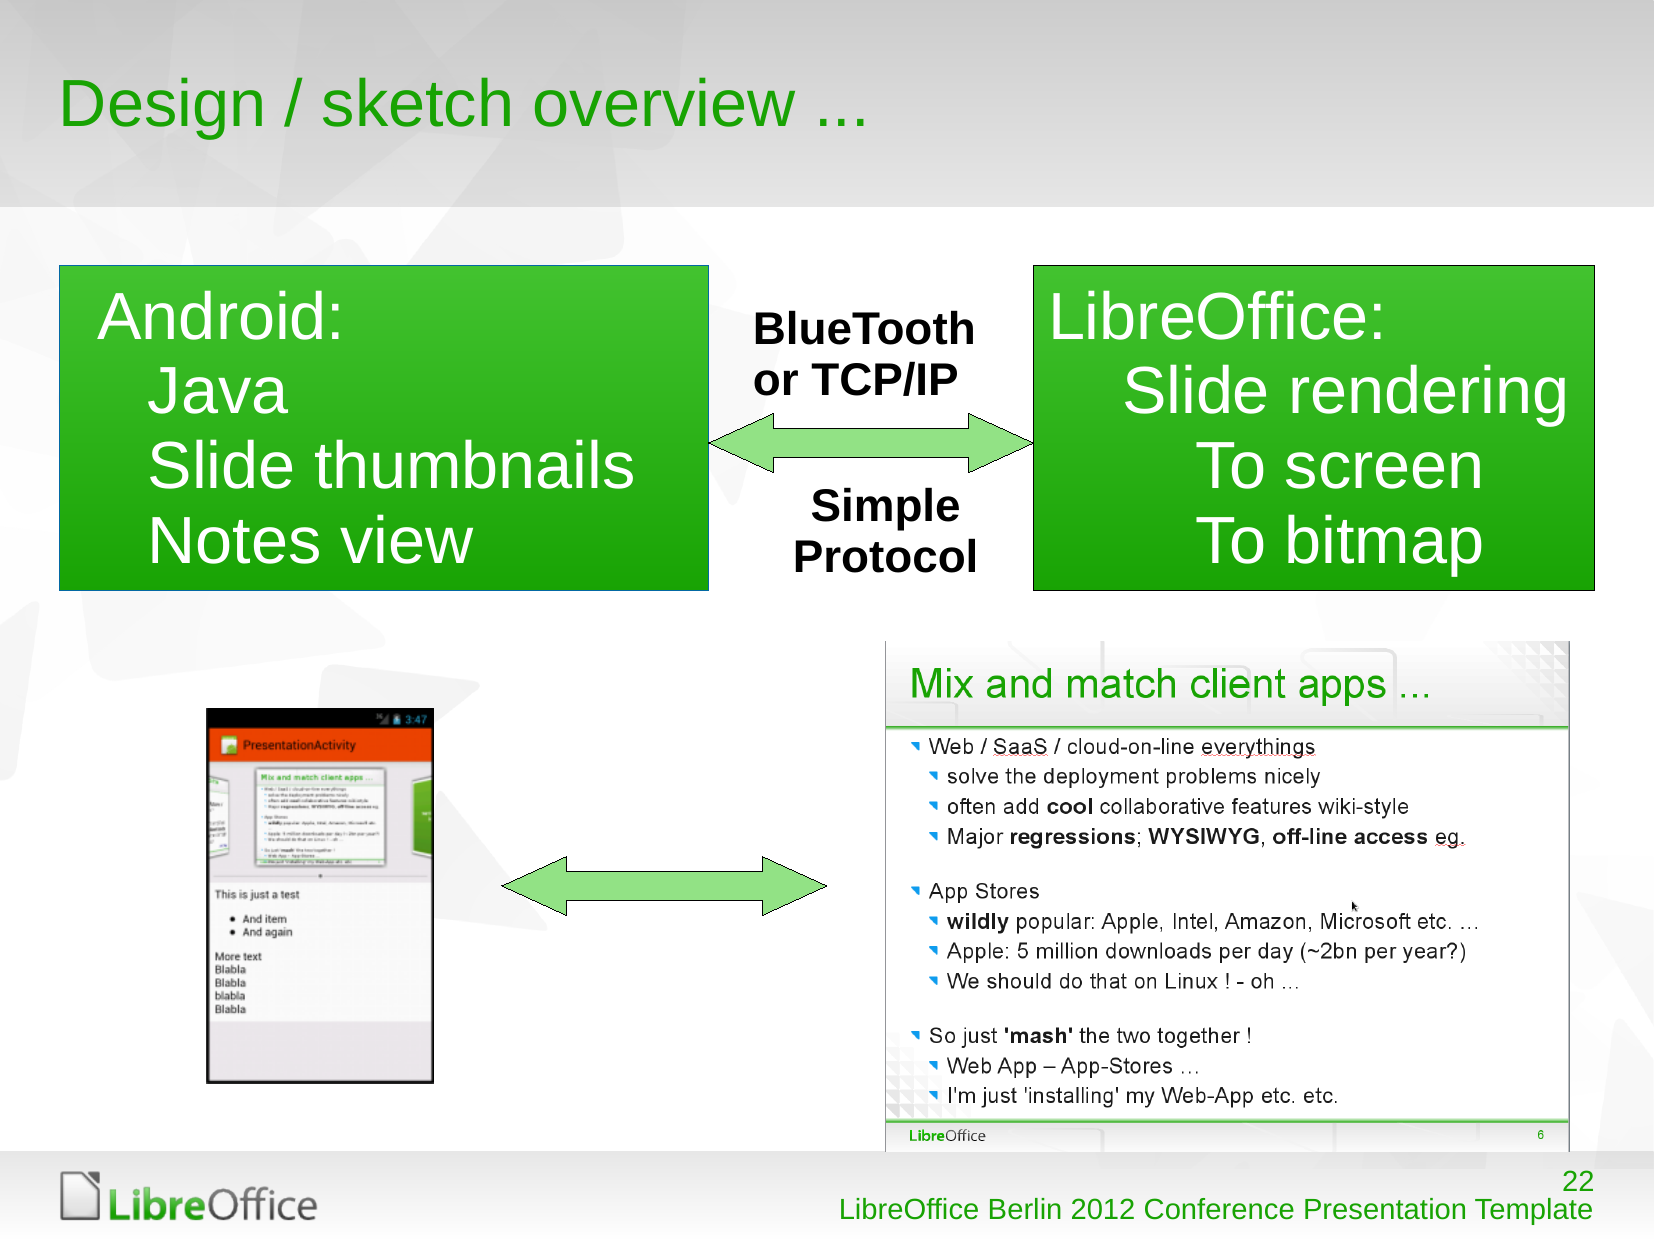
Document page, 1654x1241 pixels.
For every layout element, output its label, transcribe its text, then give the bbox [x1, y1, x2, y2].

text_box LibreOffice: Slide rendering To screen To bitmap [1033, 265, 1595, 591]
picture [0, 0, 783, 1084]
text_box BlueTooth or TCP/IP [738, 295, 1034, 413]
picture [774, 458, 783, 472]
text_box [708, 413, 1034, 472]
title Design / sketch overview ... [59, 29, 1595, 178]
text_box Android: Java Slide thumbnails Notes view [59, 265, 709, 591]
text_box [501, 856, 827, 916]
picture [41, 1152, 337, 1240]
picture [885, 548, 1654, 1169]
picture [774, 413, 783, 428]
text_box Simple Protocol [738, 472, 1034, 590]
